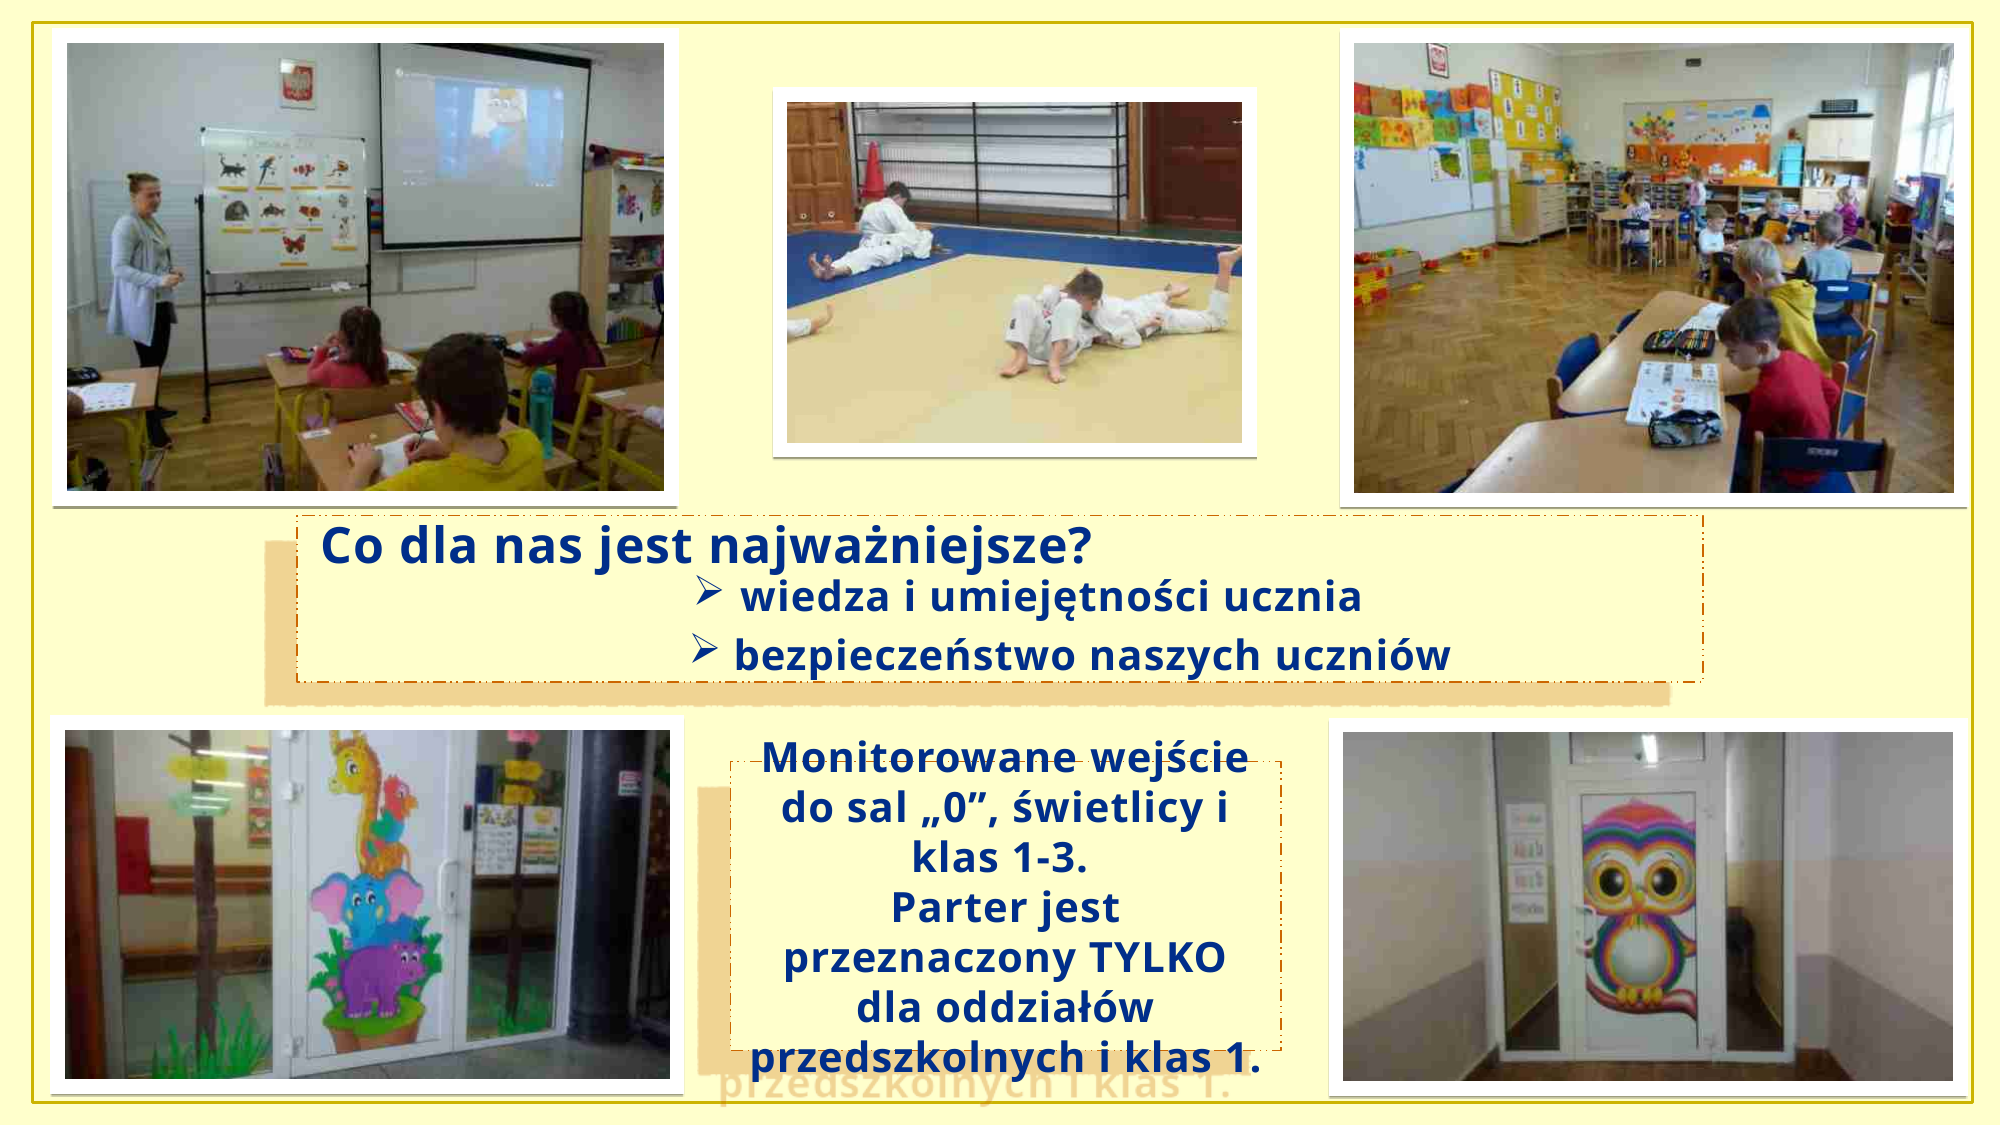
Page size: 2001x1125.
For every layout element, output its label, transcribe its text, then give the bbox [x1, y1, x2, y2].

picture [787, 101, 1242, 443]
text_box Co dla nas jest najważniejsze? [305, 506, 1109, 582]
picture [66, 42, 665, 491]
picture [1354, 42, 1955, 493]
text_box Monitorowane wejście do sal „0”, świetlicy i klas 1-3. Parter jest przeznaczony TYLKO dla oddziałów przedszkolnych i klas 1. [730, 761, 1282, 1051]
text_box bezpieczeństwo naszych uczniów [673, 621, 1468, 687]
picture [1343, 732, 1954, 1082]
text_box [296, 515, 673, 683]
text_box [1109, 515, 1704, 683]
picture [64, 729, 670, 1080]
text_box wiedza i umiejętności ucznia [671, 562, 1388, 628]
